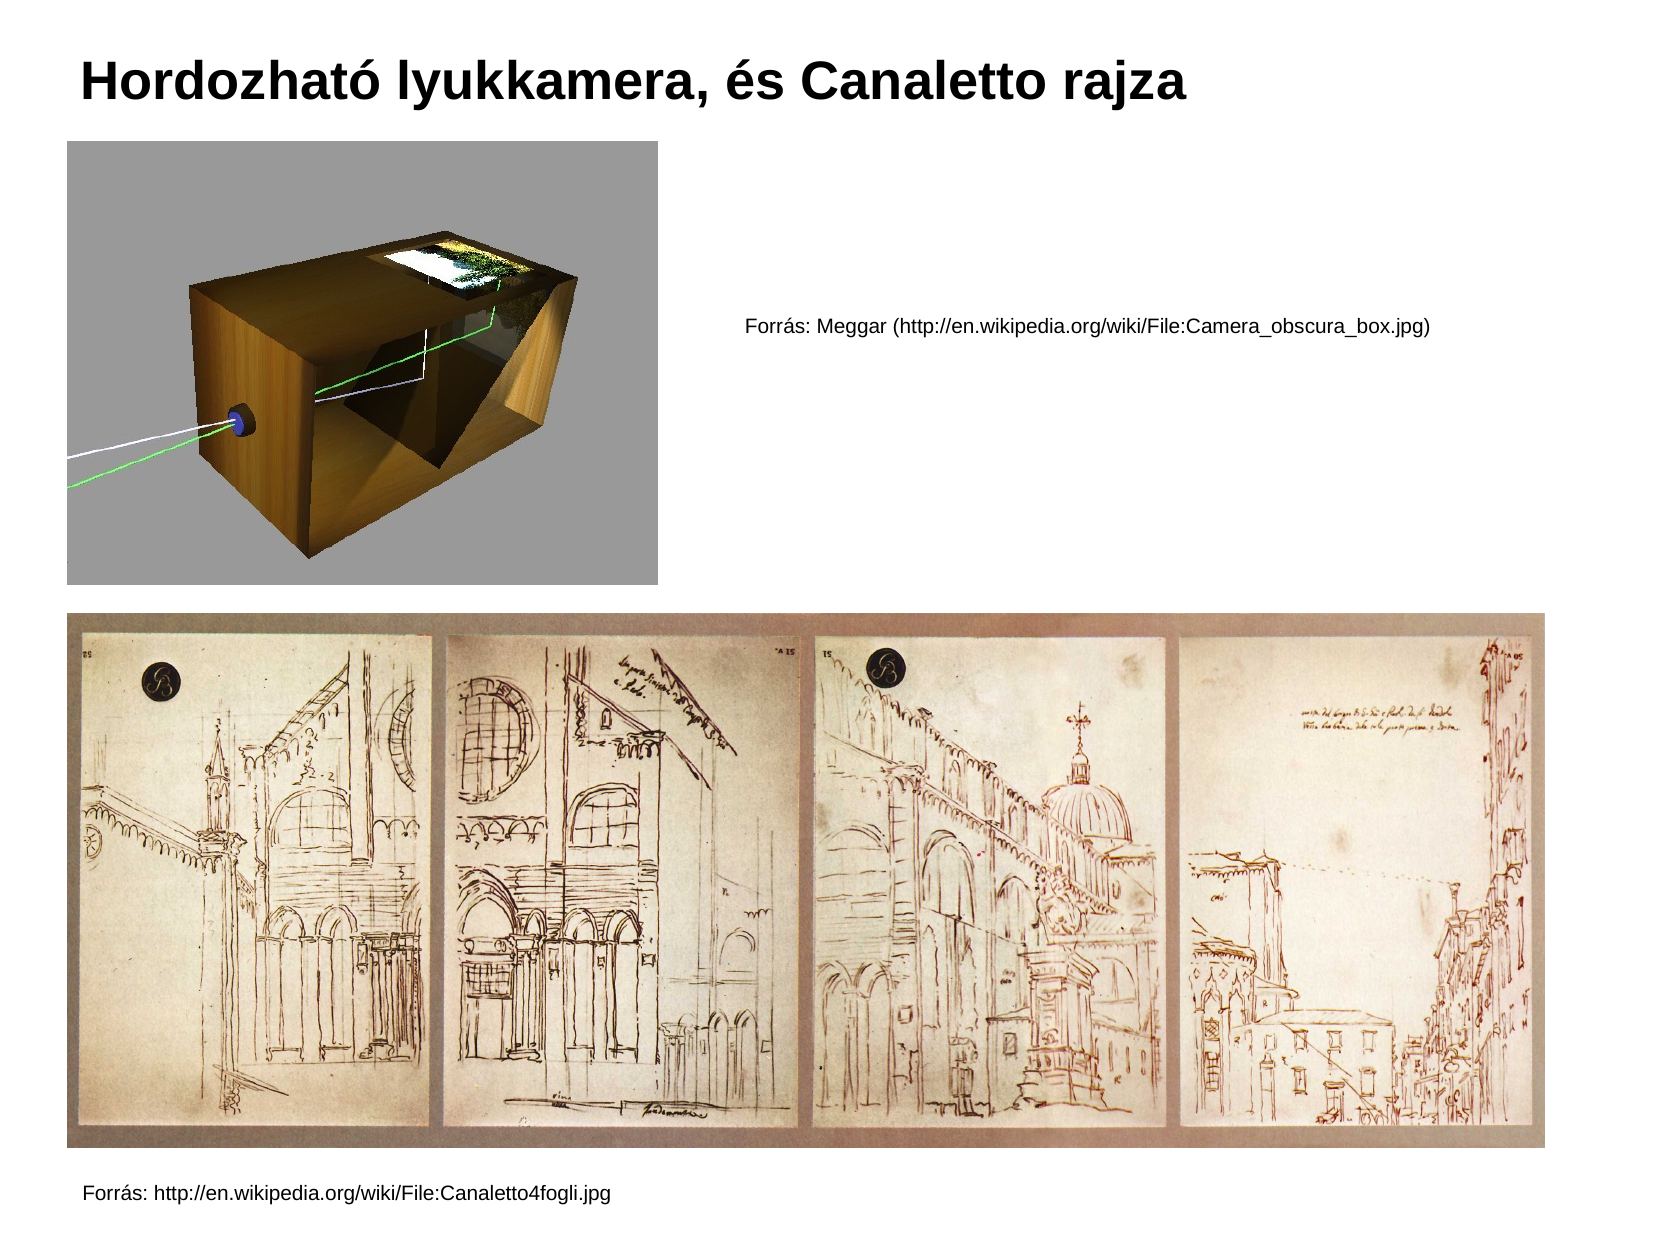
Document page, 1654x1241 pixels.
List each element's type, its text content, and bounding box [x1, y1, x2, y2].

text_box Hordozható lyukkamera, és Canaletto rajza [65, 42, 1203, 120]
text_box Forrás: http://en.wikipedia.org/wiki/File:Canaletto4fogli.jpg [67, 1174, 627, 1213]
picture [67, 613, 1545, 1148]
text_box Forrás: Meggar (http://en.wikipedia.org/wiki/File:Camera_obscura_box.jpg) [730, 307, 1447, 346]
picture [67, 141, 658, 585]
